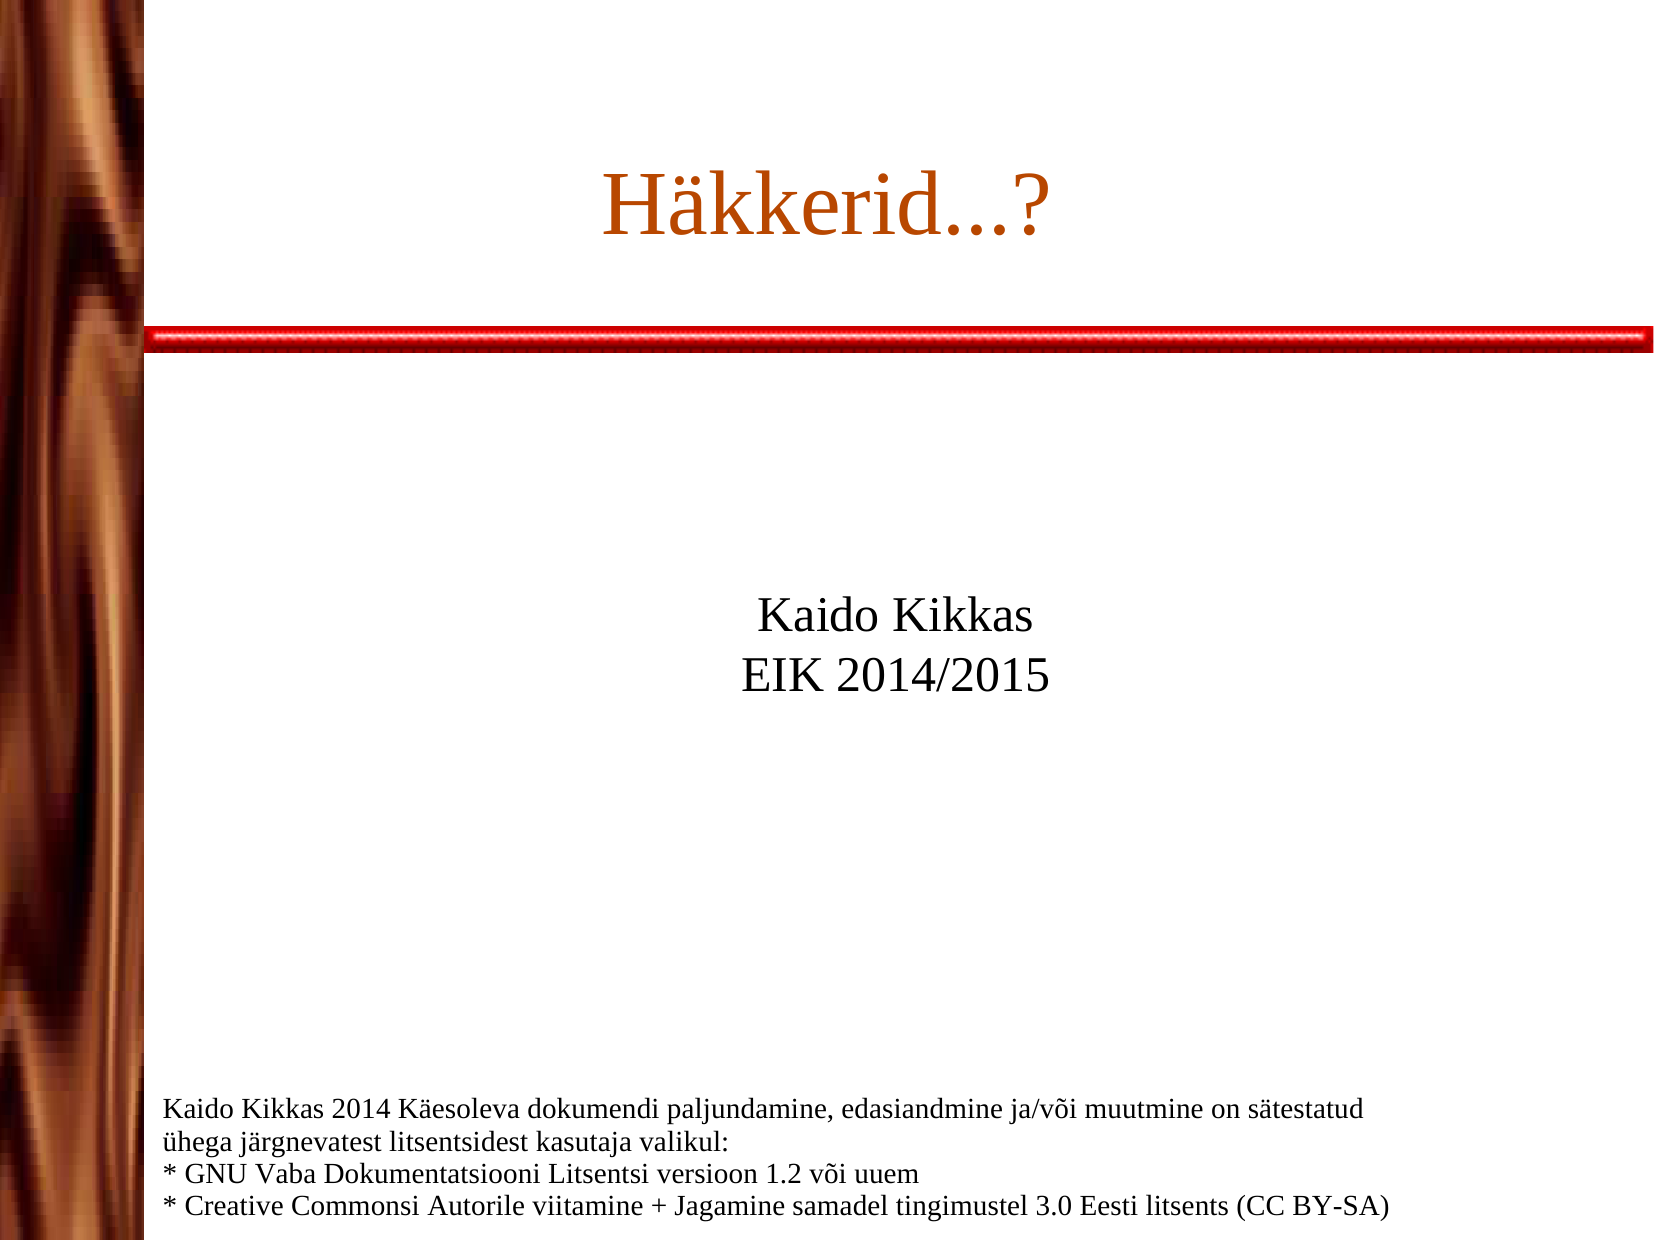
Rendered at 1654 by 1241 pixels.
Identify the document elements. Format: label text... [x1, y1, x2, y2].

title Häkkerid...? [121, 102, 1534, 310]
picture [0, 0, 1654, 1240]
text_box Kaido Kikkas 2014 Käesoleva dokumendi paljundamine, edasiandmine ja/või muutmine on sätestatud ühega järgnevatest litsentsidest kasutaja valikul: * GNU Vaba Dokumentatsiooni Litsentsi versioon 1.2 või uuem * Creative Commonsi Autorile viitamine + Jagamine samadel tingimustel 3.0 Eesti litsents (CC BY-SA) [147, 1085, 1654, 1232]
text_box Kaido Kikkas EIK 2014/2015 [190, 475, 1603, 810]
